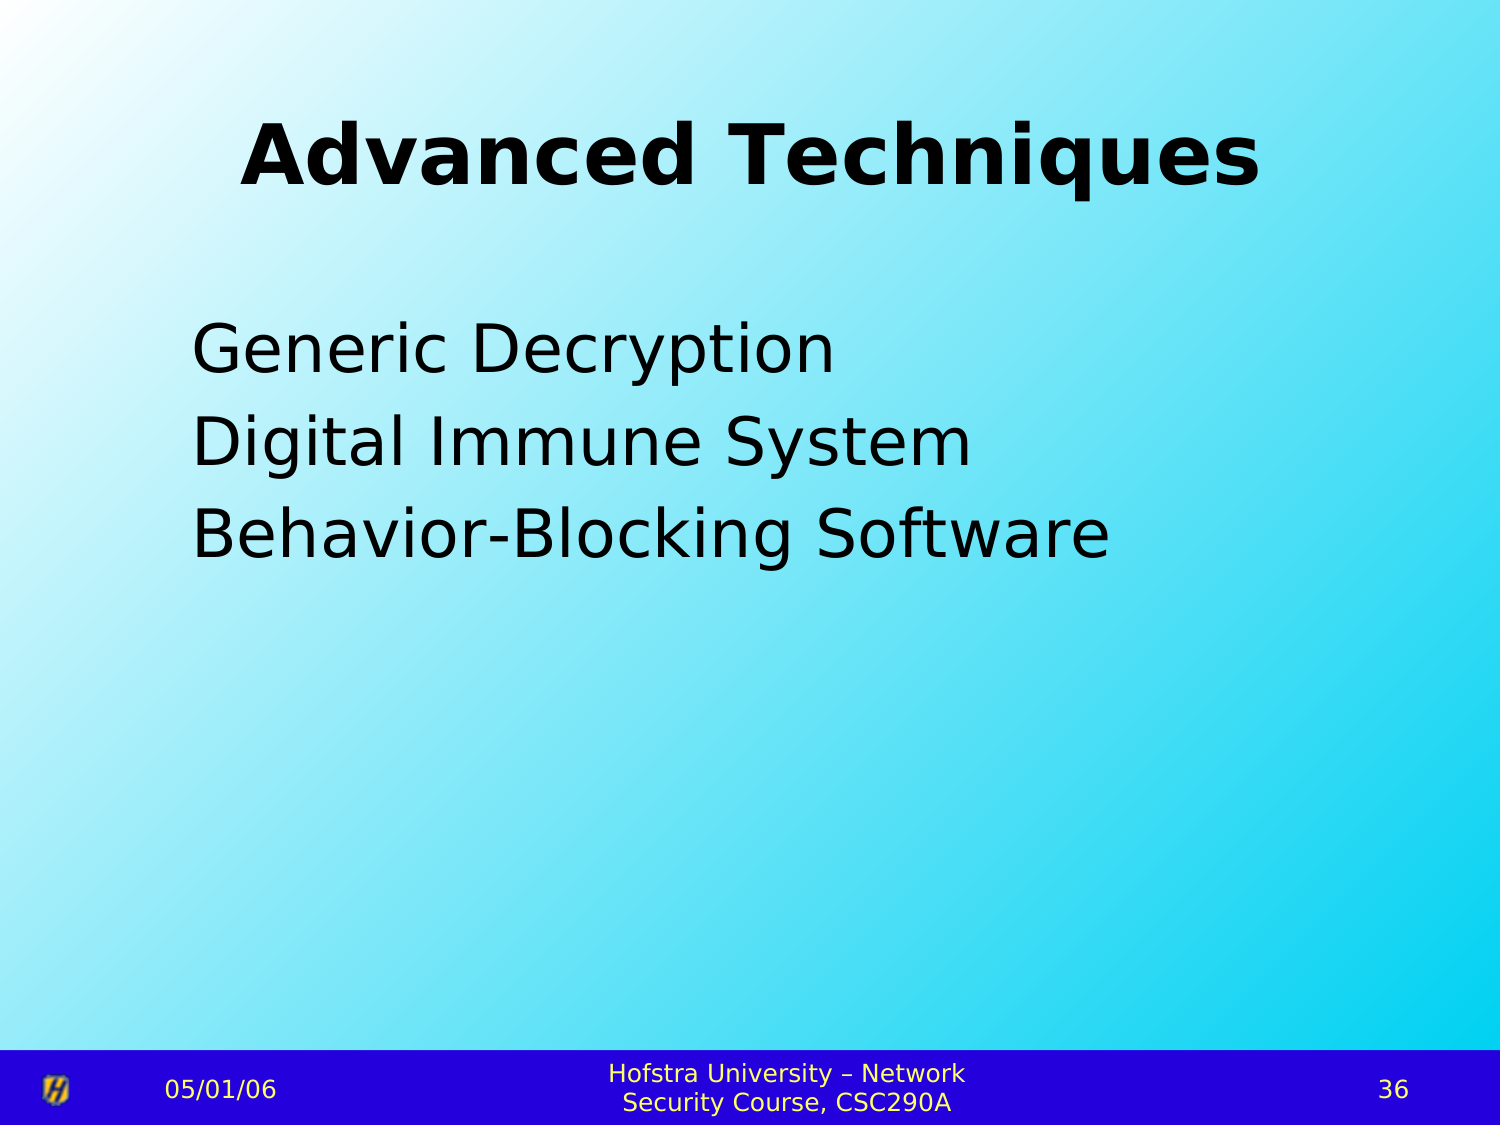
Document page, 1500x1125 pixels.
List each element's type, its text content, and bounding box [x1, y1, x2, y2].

list Generic Decryption Digital Immune System Behavior-Blocking Software [176, 303, 1452, 979]
title Advanced Techniques [112, 95, 1391, 212]
picture [37, 1072, 76, 1110]
